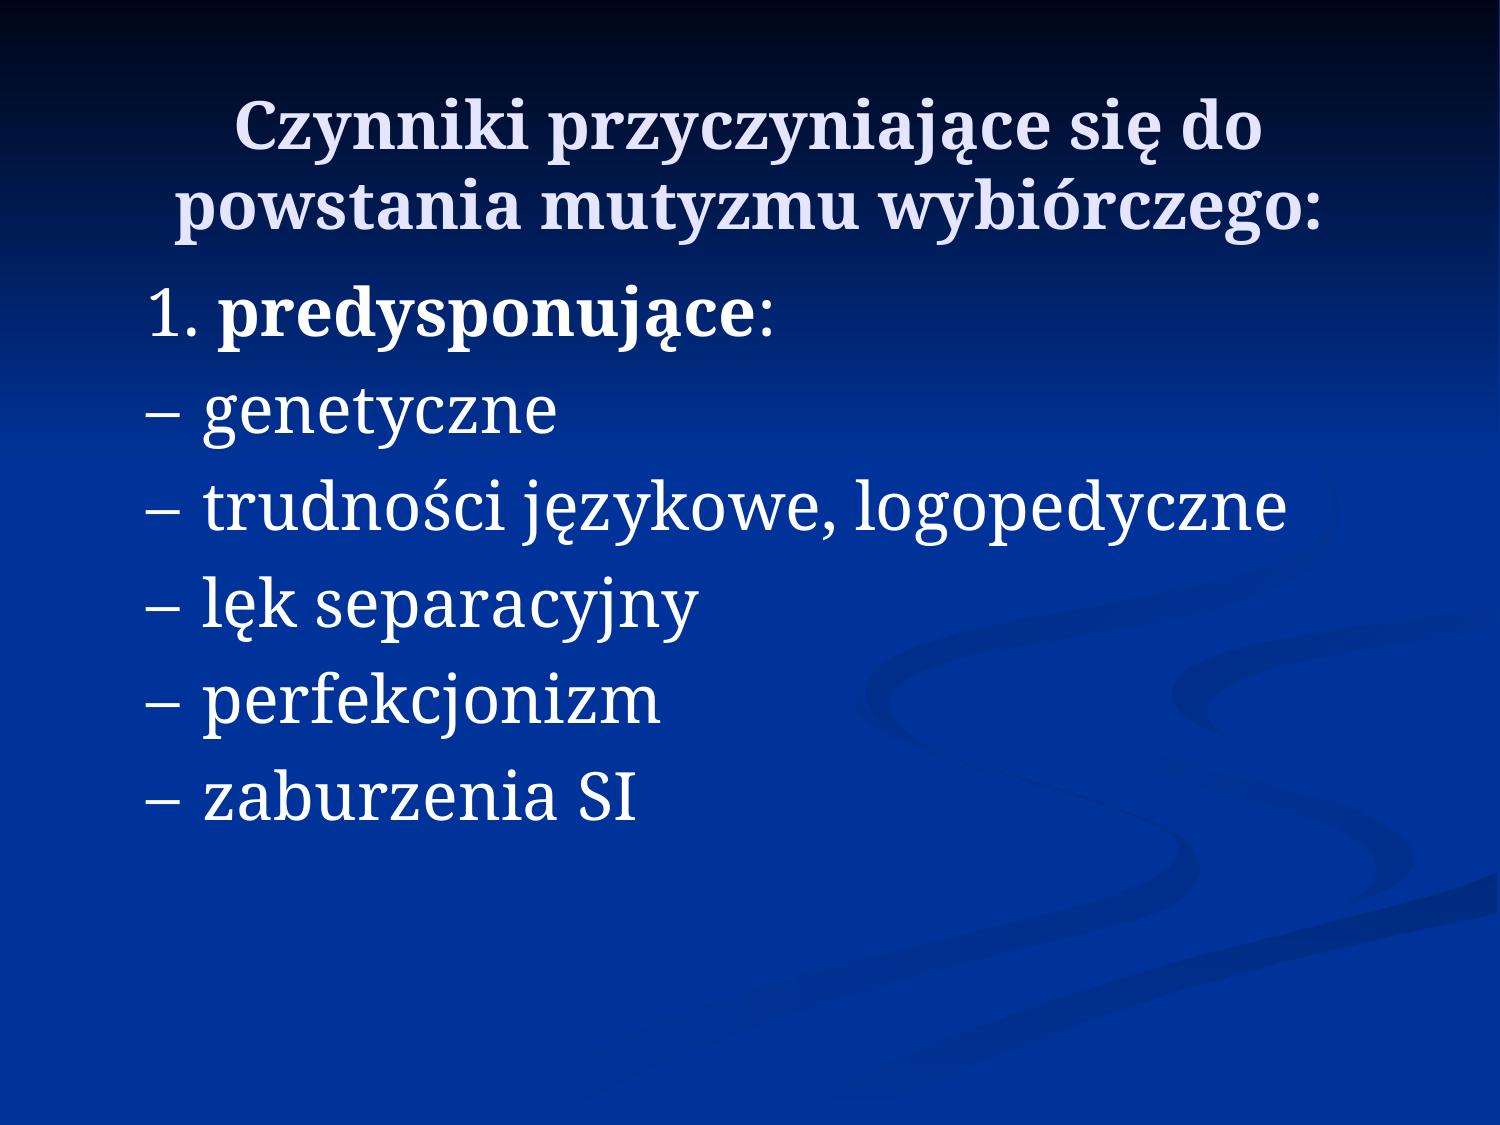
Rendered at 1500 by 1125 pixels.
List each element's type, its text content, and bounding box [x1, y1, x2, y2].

list 1. predysponujące: – genetyczne – trudności językowe, logopedyczne – lęk separacyjny – perfekcjonizm – zaburzenia SI [75, 262, 1425, 1005]
title Czynniki przyczyniające się do powstania mutyzmu wybiórczego: [75, 75, 1425, 262]
